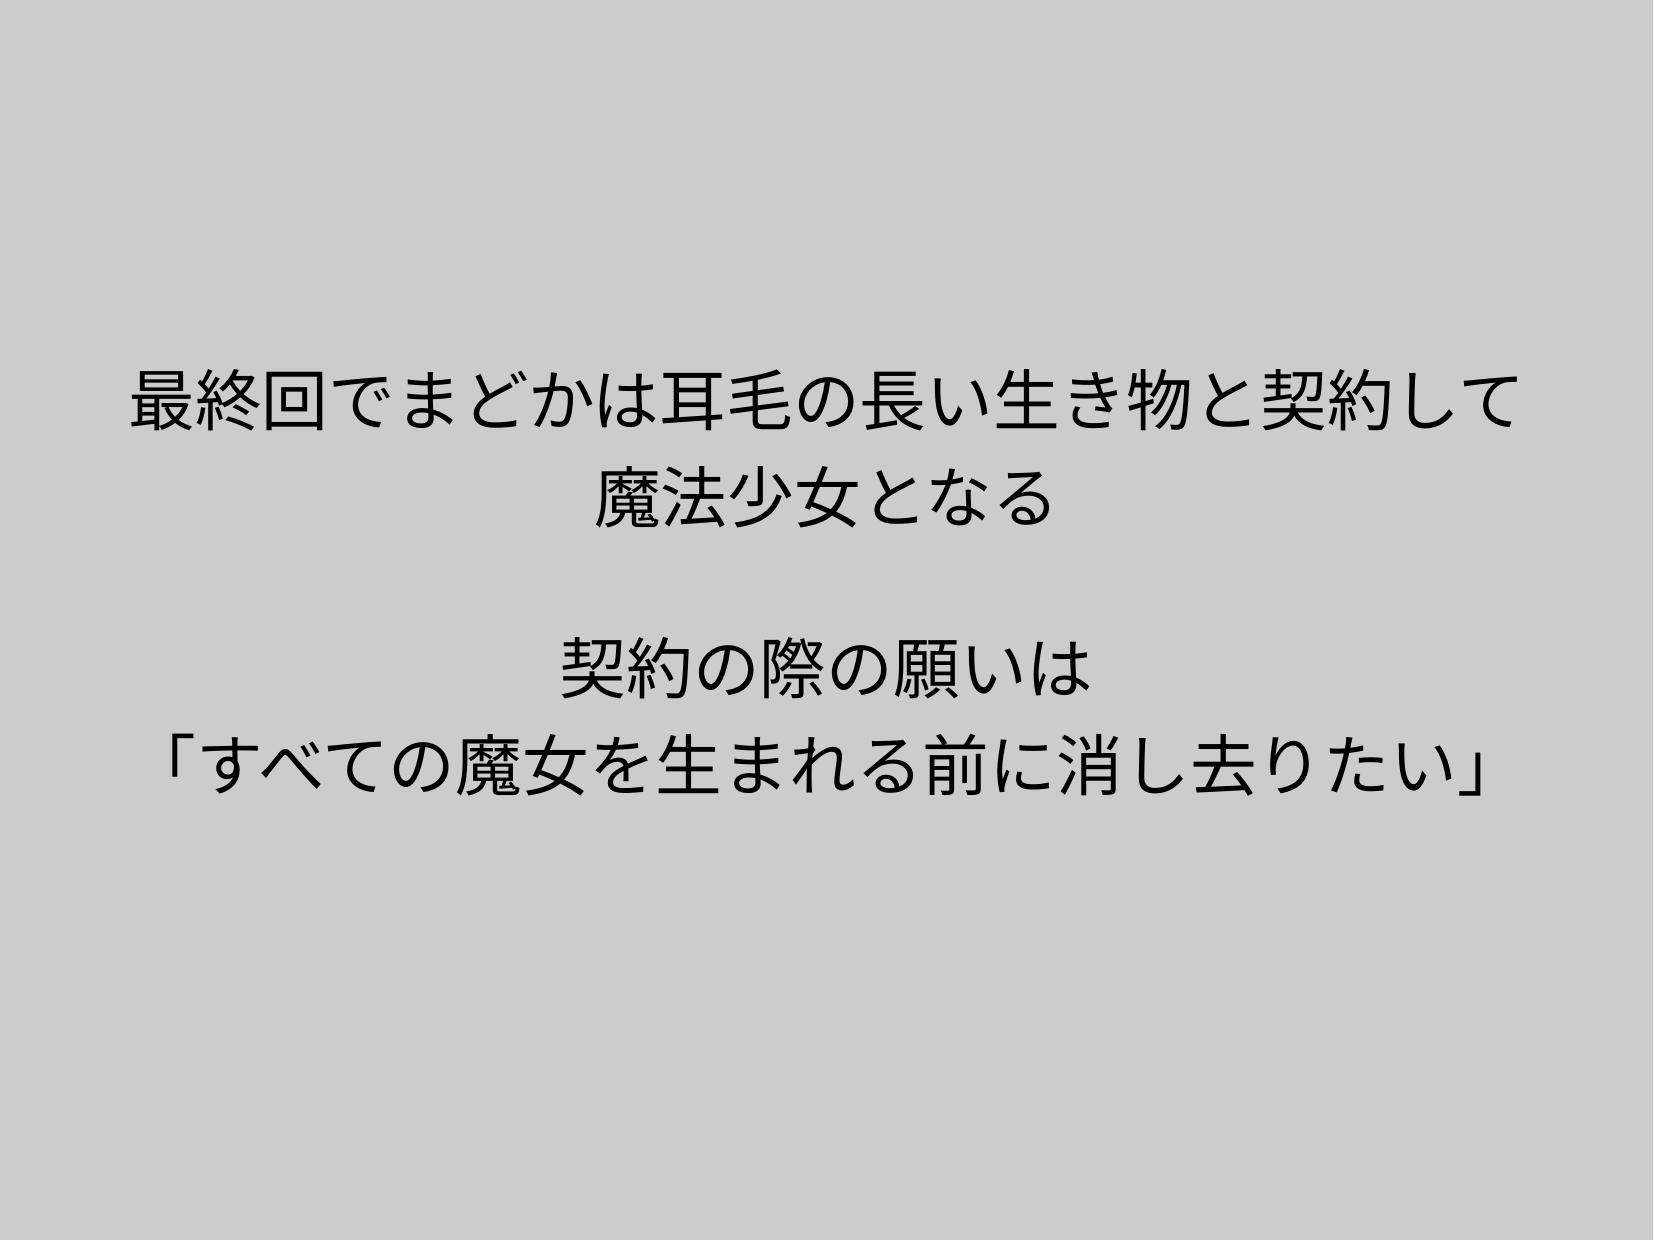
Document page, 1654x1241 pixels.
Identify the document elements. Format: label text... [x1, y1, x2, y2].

subtitle 最終回でまどかは耳毛の長い生き物と契約して 魔法少女となる 契約の際の願いは 「すべての魔女を生まれる前に消し去りたい」 [82, 56, 1571, 1102]
